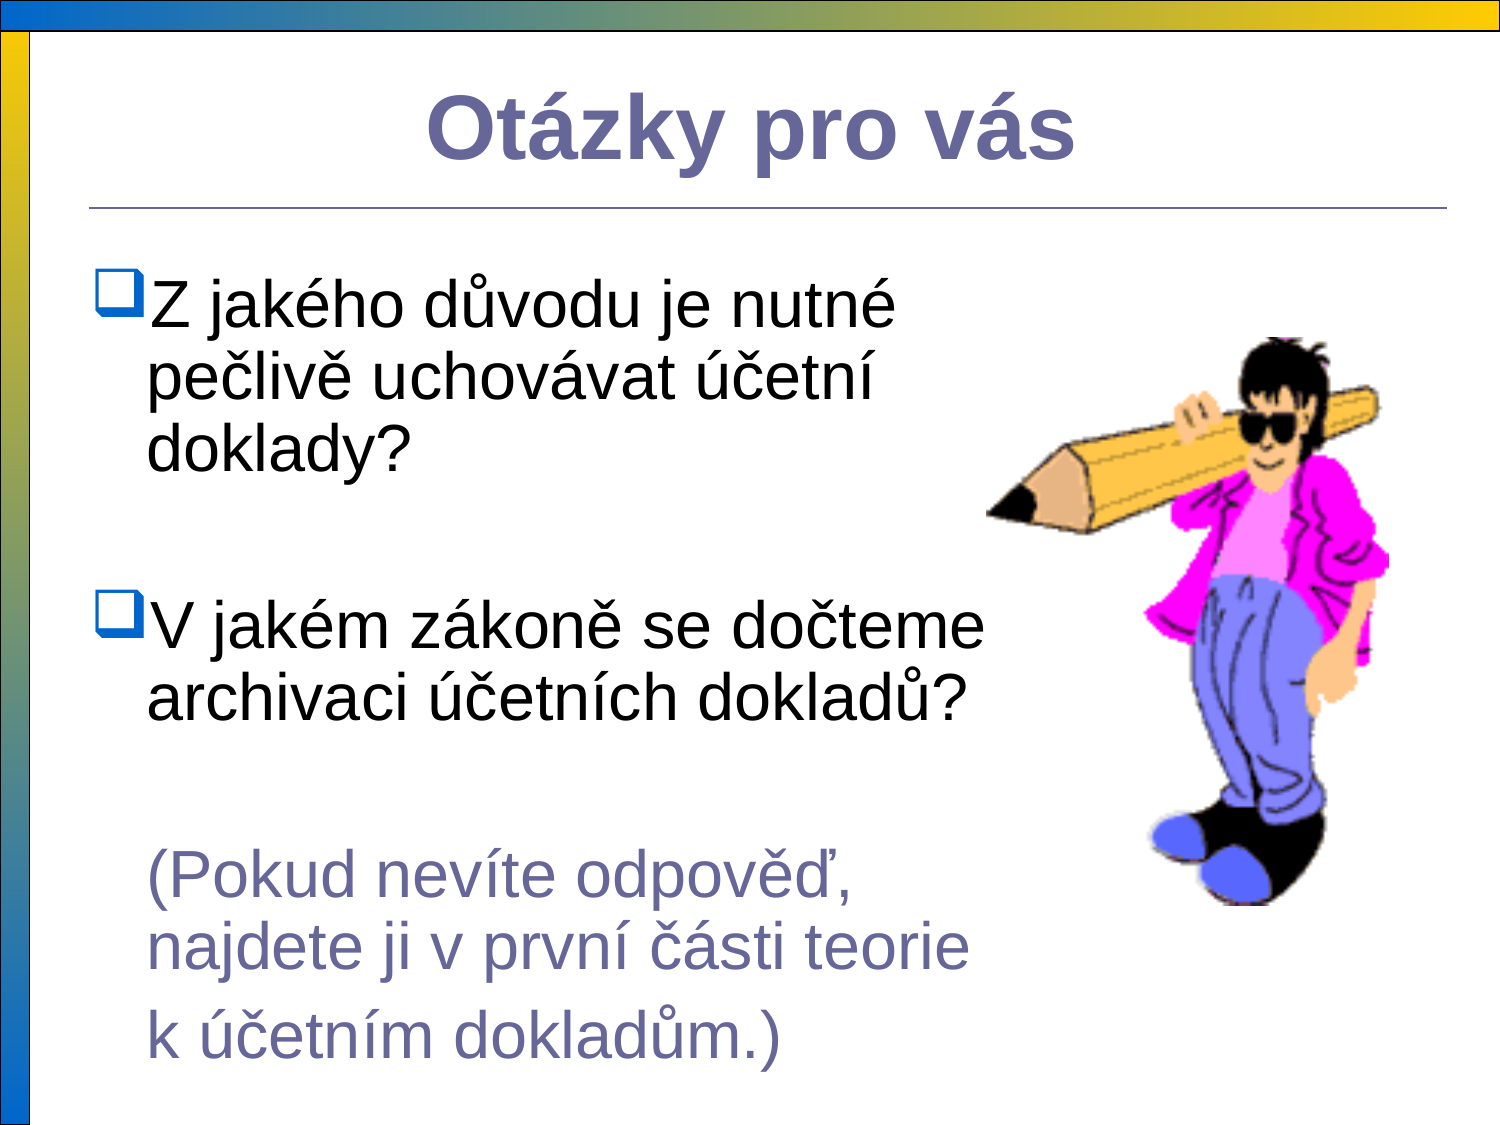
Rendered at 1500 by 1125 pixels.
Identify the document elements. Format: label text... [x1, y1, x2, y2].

picture [986, 337, 1389, 906]
title Otázky pro vás [76, 42, 1427, 186]
text_box [0, 0, 1500, 1125]
list Z jakého důvodu je nutné pečlivě uchovávat účetní doklady? V jakém zákoně se dočteme o archivaci účetních dokladů? (Pokud nevíte odpověď, najdete ji v první části teorie k účetním dokladům.) [75, 262, 1081, 1085]
